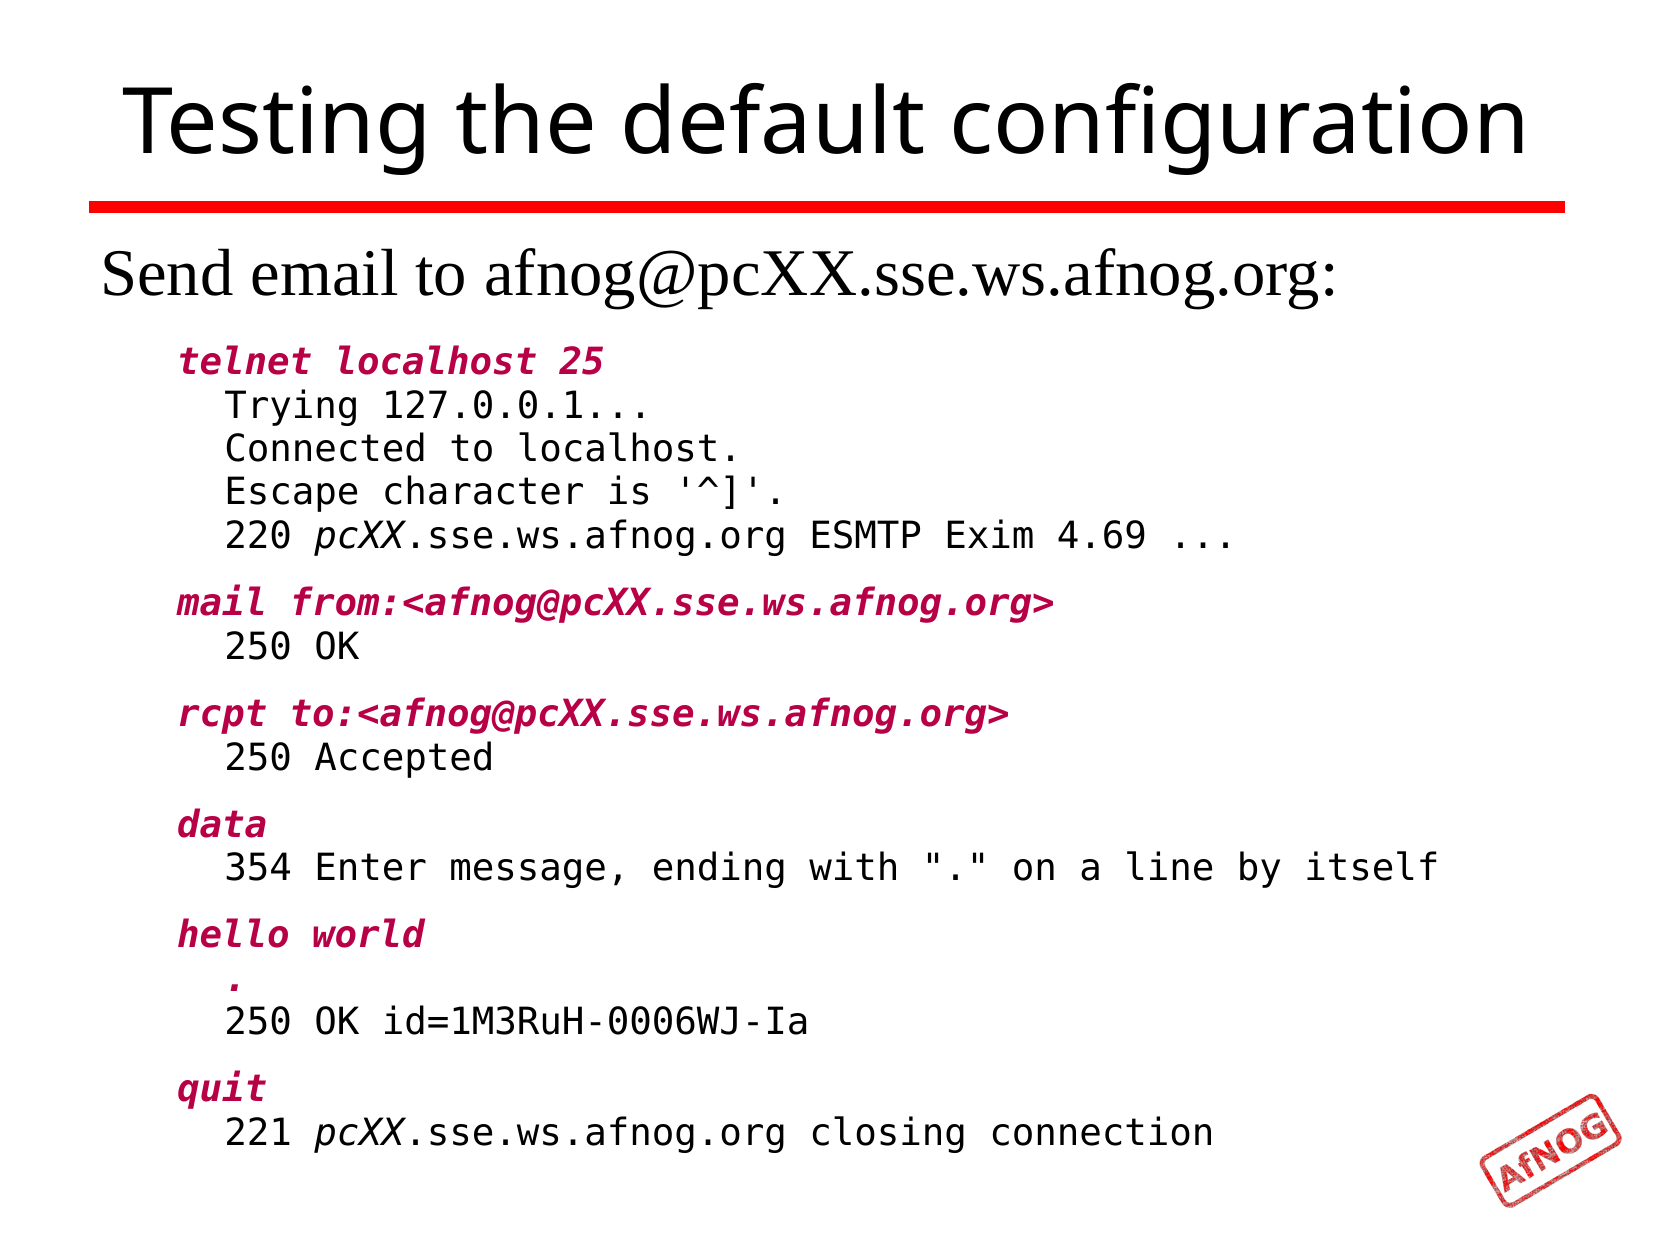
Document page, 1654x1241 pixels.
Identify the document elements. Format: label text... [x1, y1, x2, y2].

list Send email to afnog@pcXX.sse.ws.afnog.org: telnet localhost 25 Trying 127.0.0.1... Connected to localhost. Escape character is '^]'. 220 pcXX.sse.ws.afnog.org ESMTP Exim 4.69 ... mail from:<afnog@pcXX.sse.ws.afnog.org> 250 OK rcpt to:<afnog@pcXX.sse.ws.afnog.org> 250 Accepted data 354 Enter message, ending with "." on a line by itself hello world . 250 OK id=1M3RuH-0006WJ-Ia quit 221 pcXX.sse.ws.afnog.org closing connection [82, 236, 1571, 1155]
picture [1476, 1090, 1625, 1211]
title Testing the default configuration [88, 29, 1565, 207]
